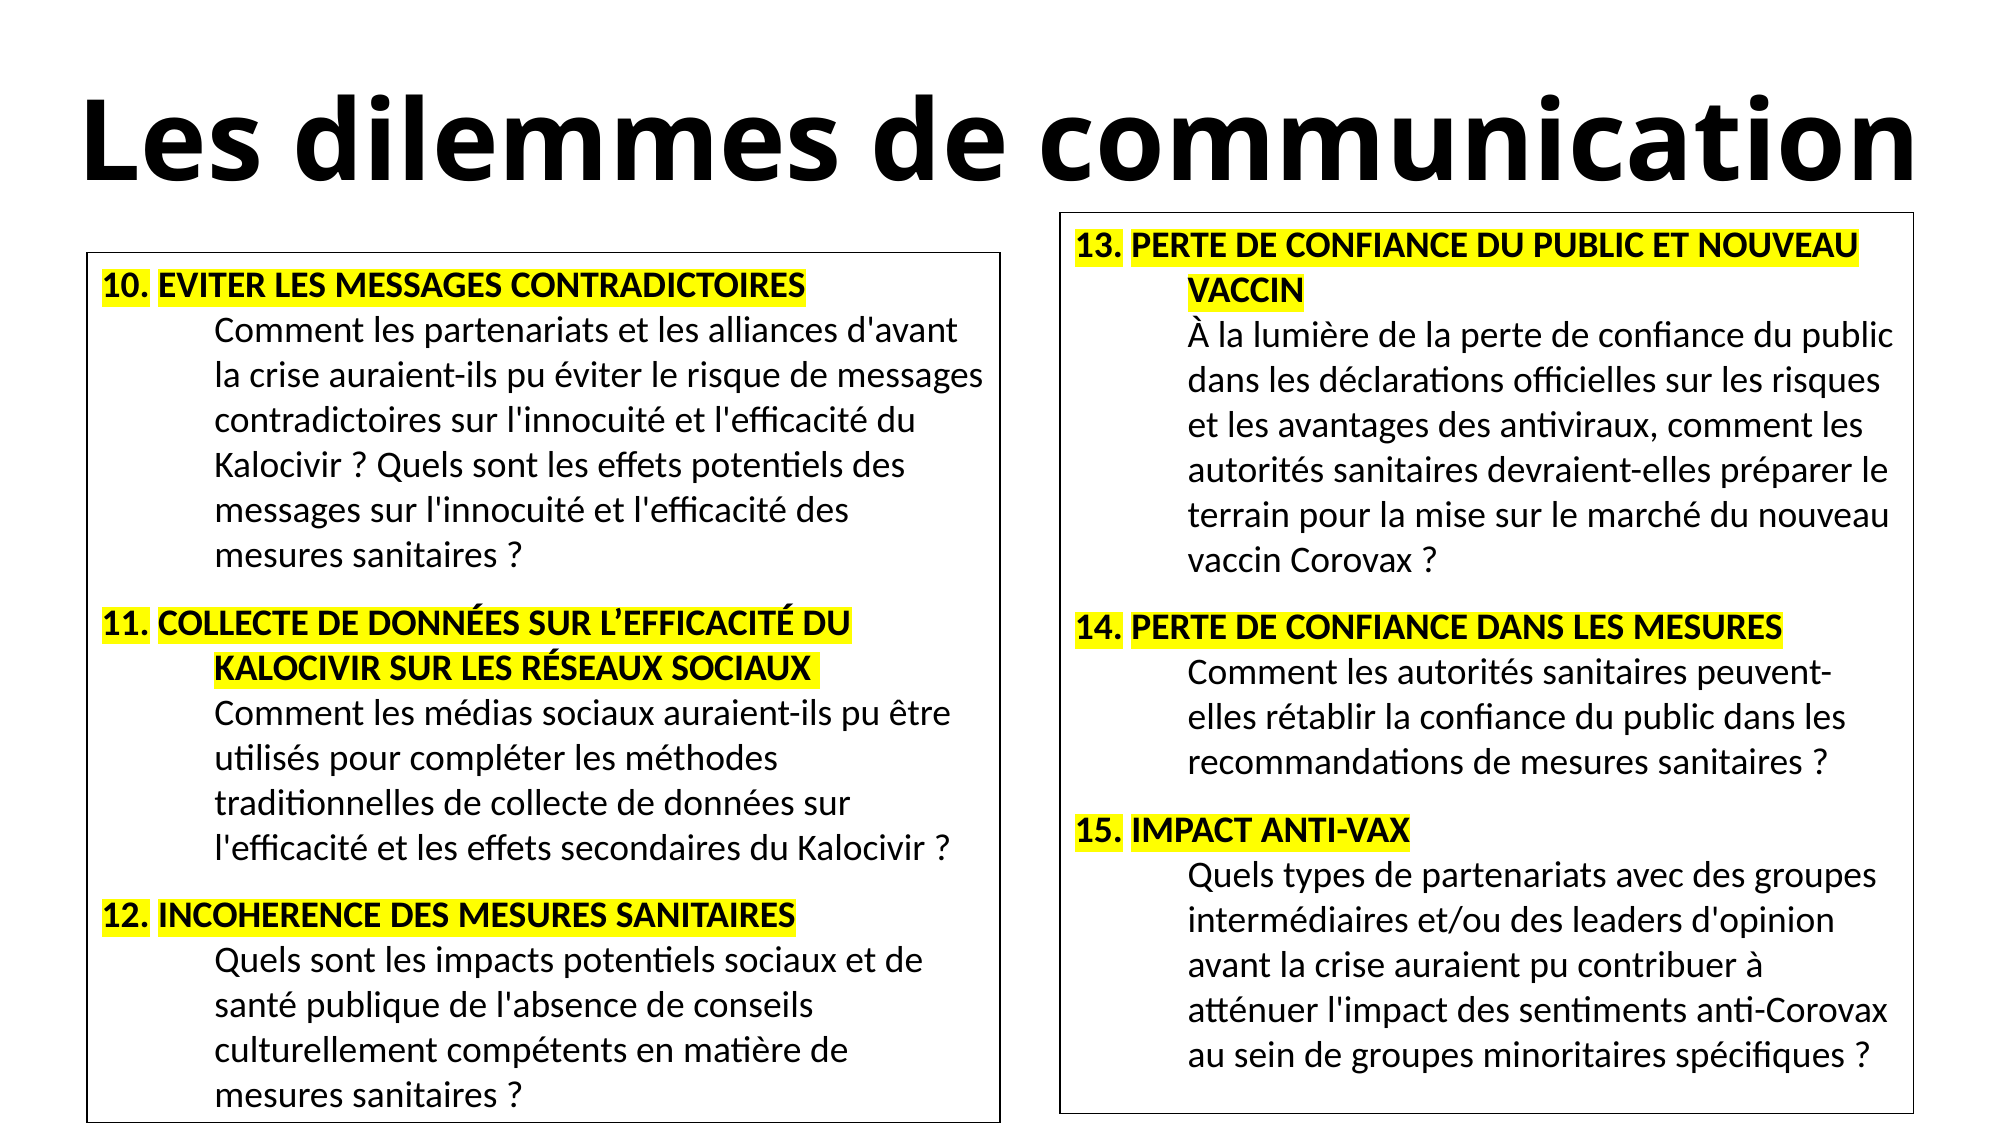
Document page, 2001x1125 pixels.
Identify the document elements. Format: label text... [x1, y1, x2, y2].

text_box PERTE DE CONFIANCE DU PUBLIC ET NOUVEAU VACCIN À la lumière de la perte de confiance du public dans les déclarations officielles sur les risques et les avantages des antiviraux, comment les autorités sanitaires devraient-elles préparer le terrain pour la mise sur le marché du nouveau vaccin Corovax ? PERTE DE CONFIANCE DANS LES MESURES Comment les autorités sanitaires peuvent-elles rétablir la confiance du public dans les recommandations de mesures sanitaires ? IMPACT ANTI-VAX Quels types de partenariats avec des groupes intermédiaires et/ou des leaders d'opinion avant la crise auraient pu contribuer à atténuer l'impact des sentiments anti-Corovax au sein de groupes minoritaires spécifiques ? [1060, 212, 1914, 1114]
text_box Les dilemmes de communication [62, 60, 1946, 213]
text_box EVITER LES MESSAGES CONTRADICTOIRES Comment les partenariats et les alliances d'avant la crise auraient-ils pu éviter le risque de messages contradictoires sur l'innocuité et l'efficacité du Kalocivir ? Quels sont les effets potentiels des messages sur l'innocuité et l'efficacité des mesures sanitaires ? COLLECTE DE DONNÉES SUR L’EFFICACITÉ DU KALOCIVIR SUR LES RÉSEAUX SOCIAUX Comment les médias sociaux auraient-ils pu être utilisés pour compléter les méthodes traditionnelles de collecte de données sur l'efficacité et les effets secondaires du Kalocivir ? INCOHERENCE DES MESURES SANITAIRES Quels sont les impacts potentiels sociaux et de santé publique de l'absence de conseils culturellement compétents en matière de mesures sanitaires ? [86, 252, 1001, 1086]
